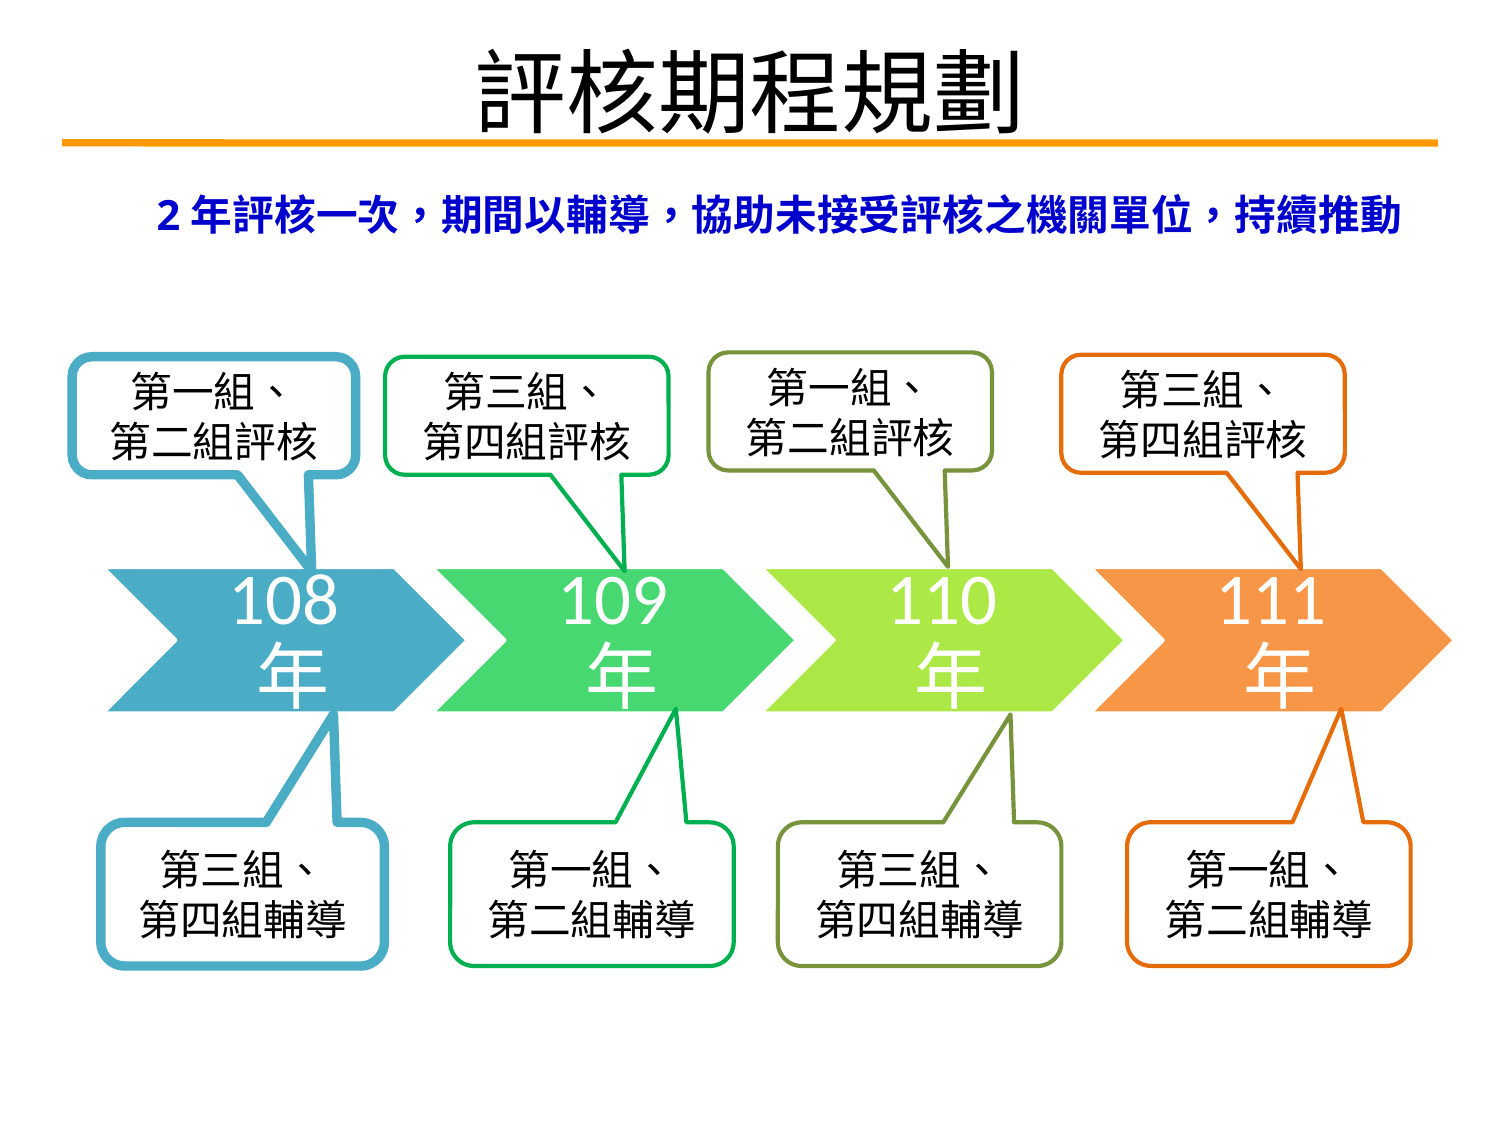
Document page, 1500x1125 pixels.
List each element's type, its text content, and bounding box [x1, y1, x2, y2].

text_box 第三組、 第四組輔導 [100, 714, 385, 967]
text_box 2年評核一次，期間以輔導，協助未接受評核之機關單位，持續推動 [141, 181, 1417, 247]
text_box 第一組、 第二組輔導 [1127, 708, 1411, 966]
text_box 109年 [431, 567, 797, 714]
text_box 108年 [102, 567, 468, 714]
title 評核期程規劃 [75, 19, 1425, 161]
text_box 第一組、 第二組評核 [72, 356, 356, 572]
text_box 第一組、 第二組評核 [708, 352, 993, 567]
text_box 第三組、 第四組評核 [385, 356, 669, 572]
text_box 111年 [1089, 567, 1456, 714]
text_box 第三組、 第四組輔導 [777, 714, 1062, 967]
text_box 第三組、 第四組評核 [1061, 354, 1345, 570]
text_box 110年 [760, 567, 1127, 714]
text_box 第一組、 第二組輔導 [450, 708, 734, 967]
